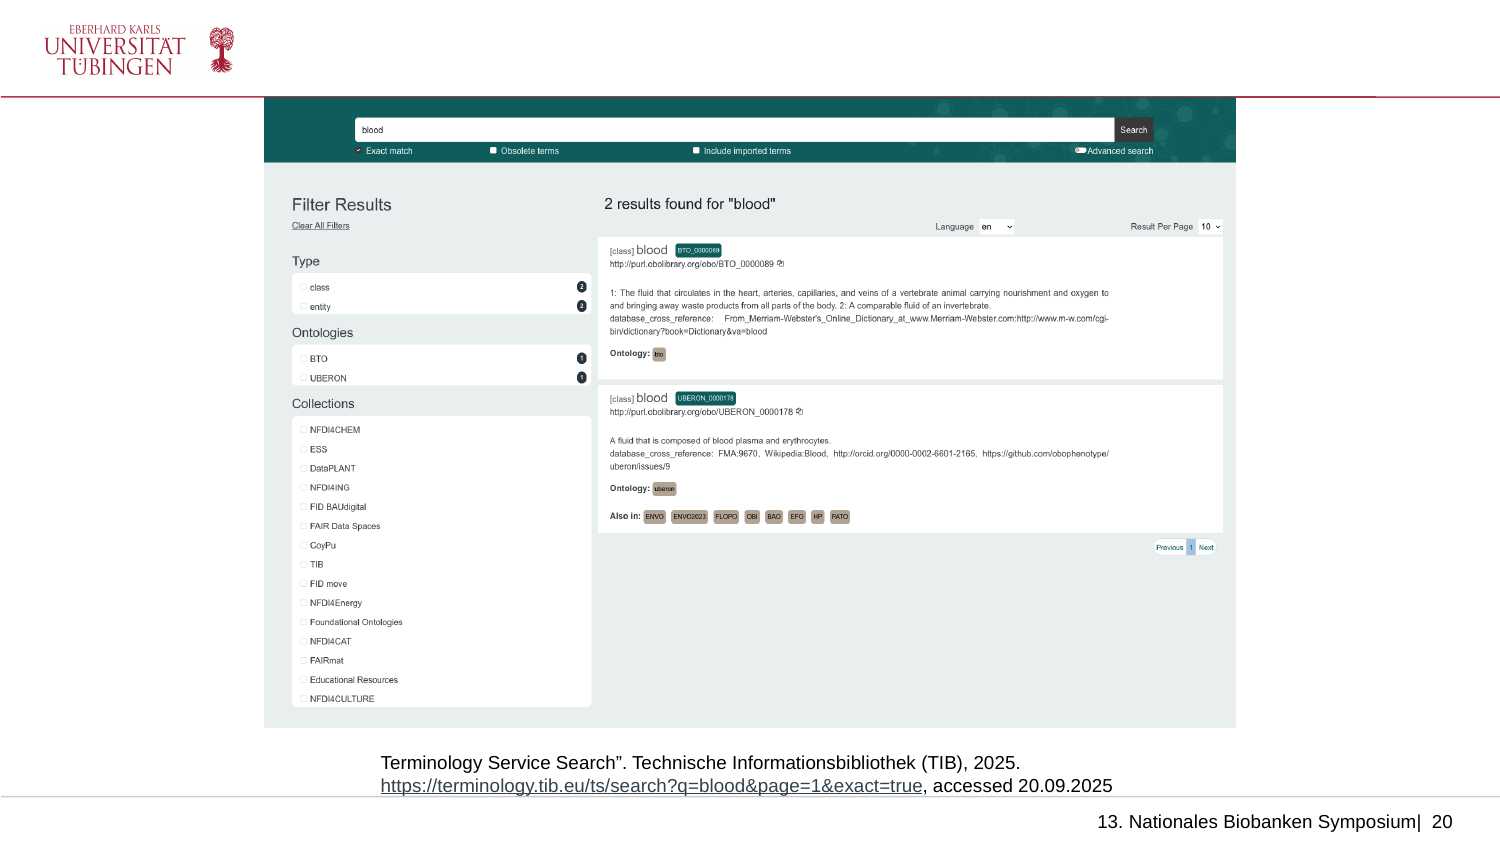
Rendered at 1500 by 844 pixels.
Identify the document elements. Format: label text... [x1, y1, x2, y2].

picture [264, 97, 1236, 728]
text_box Terminology Service Search”. Technische Informationsbibliothek (TIB), 2025. https://terminology.tib.eu/ts/search?q=blood&page=1&exact=true, accessed 20.09.2025 [365, 735, 1135, 811]
picture [44, 25, 234, 75]
